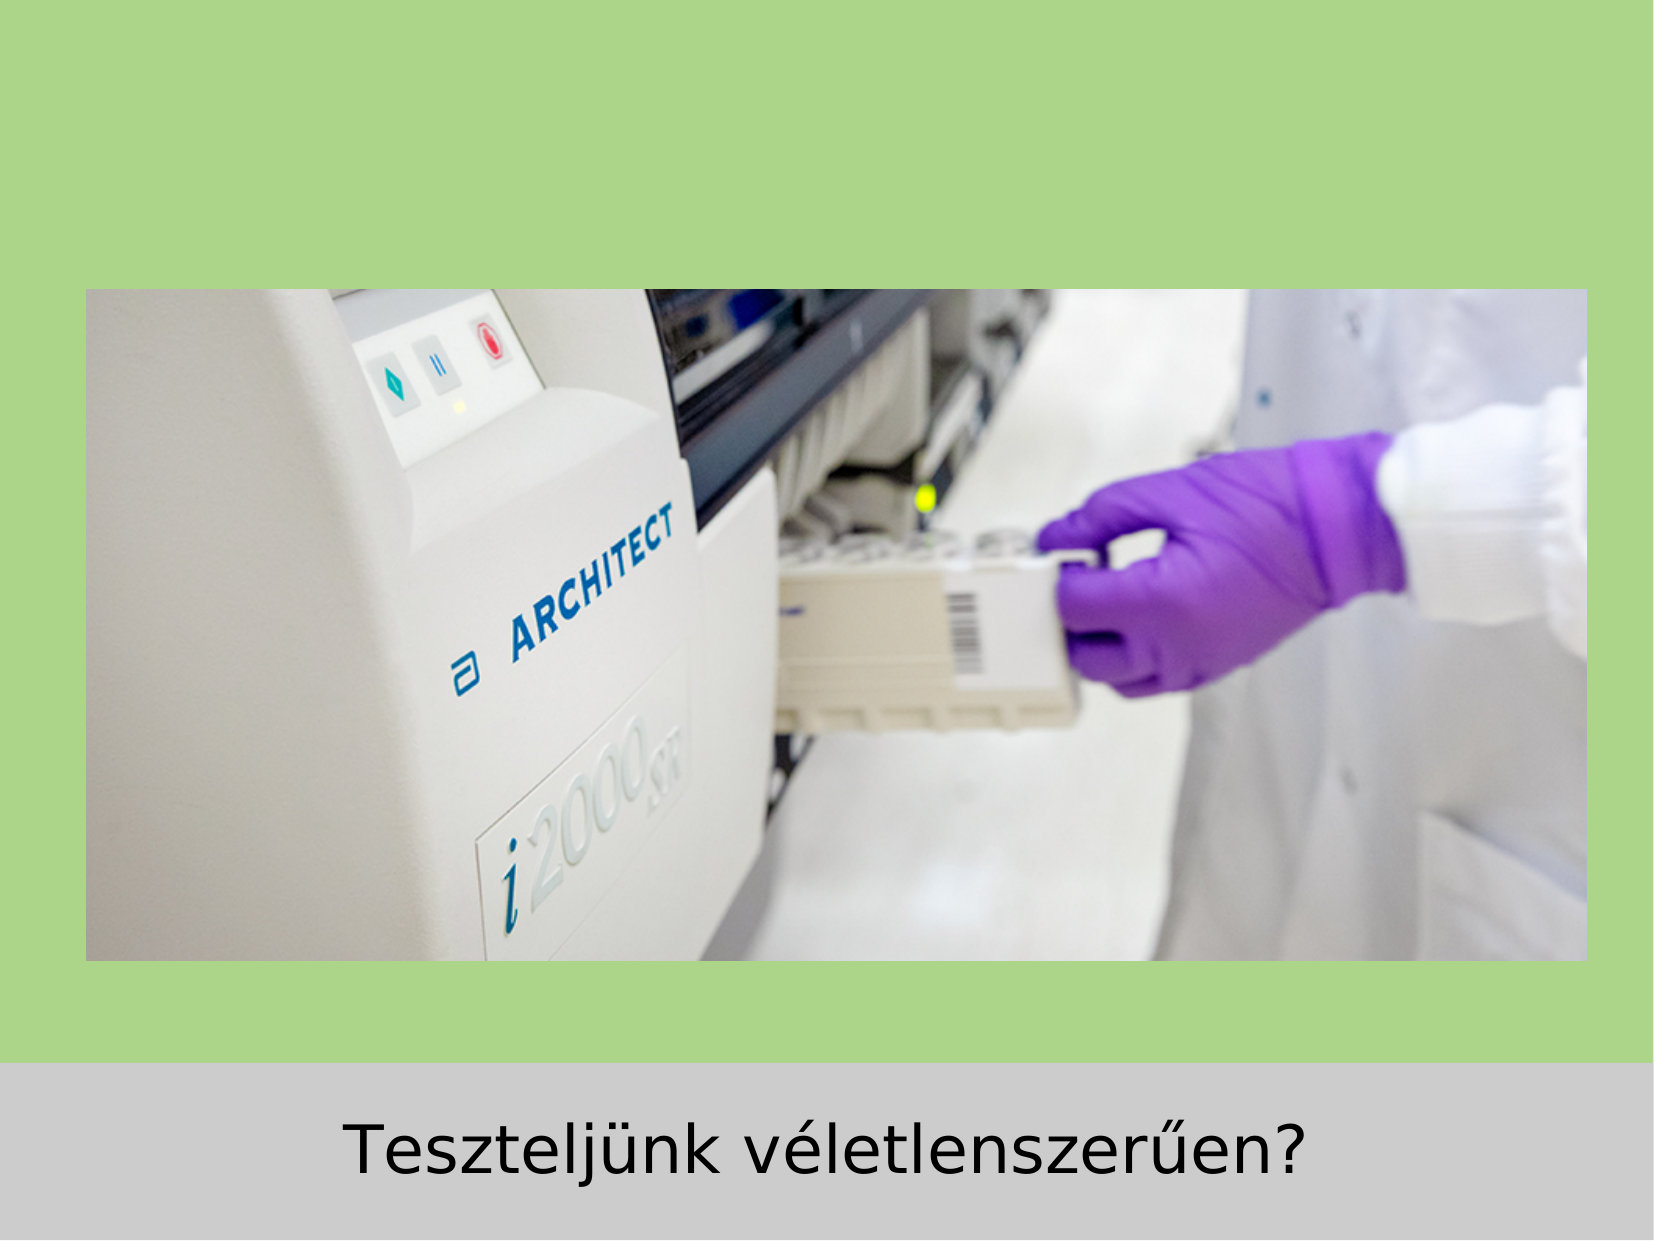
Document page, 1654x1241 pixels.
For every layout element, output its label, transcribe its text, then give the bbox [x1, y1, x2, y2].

picture [86, 289, 1587, 961]
text_box Teszteljünk véletlenszerűen? [0, 1062, 1654, 1241]
